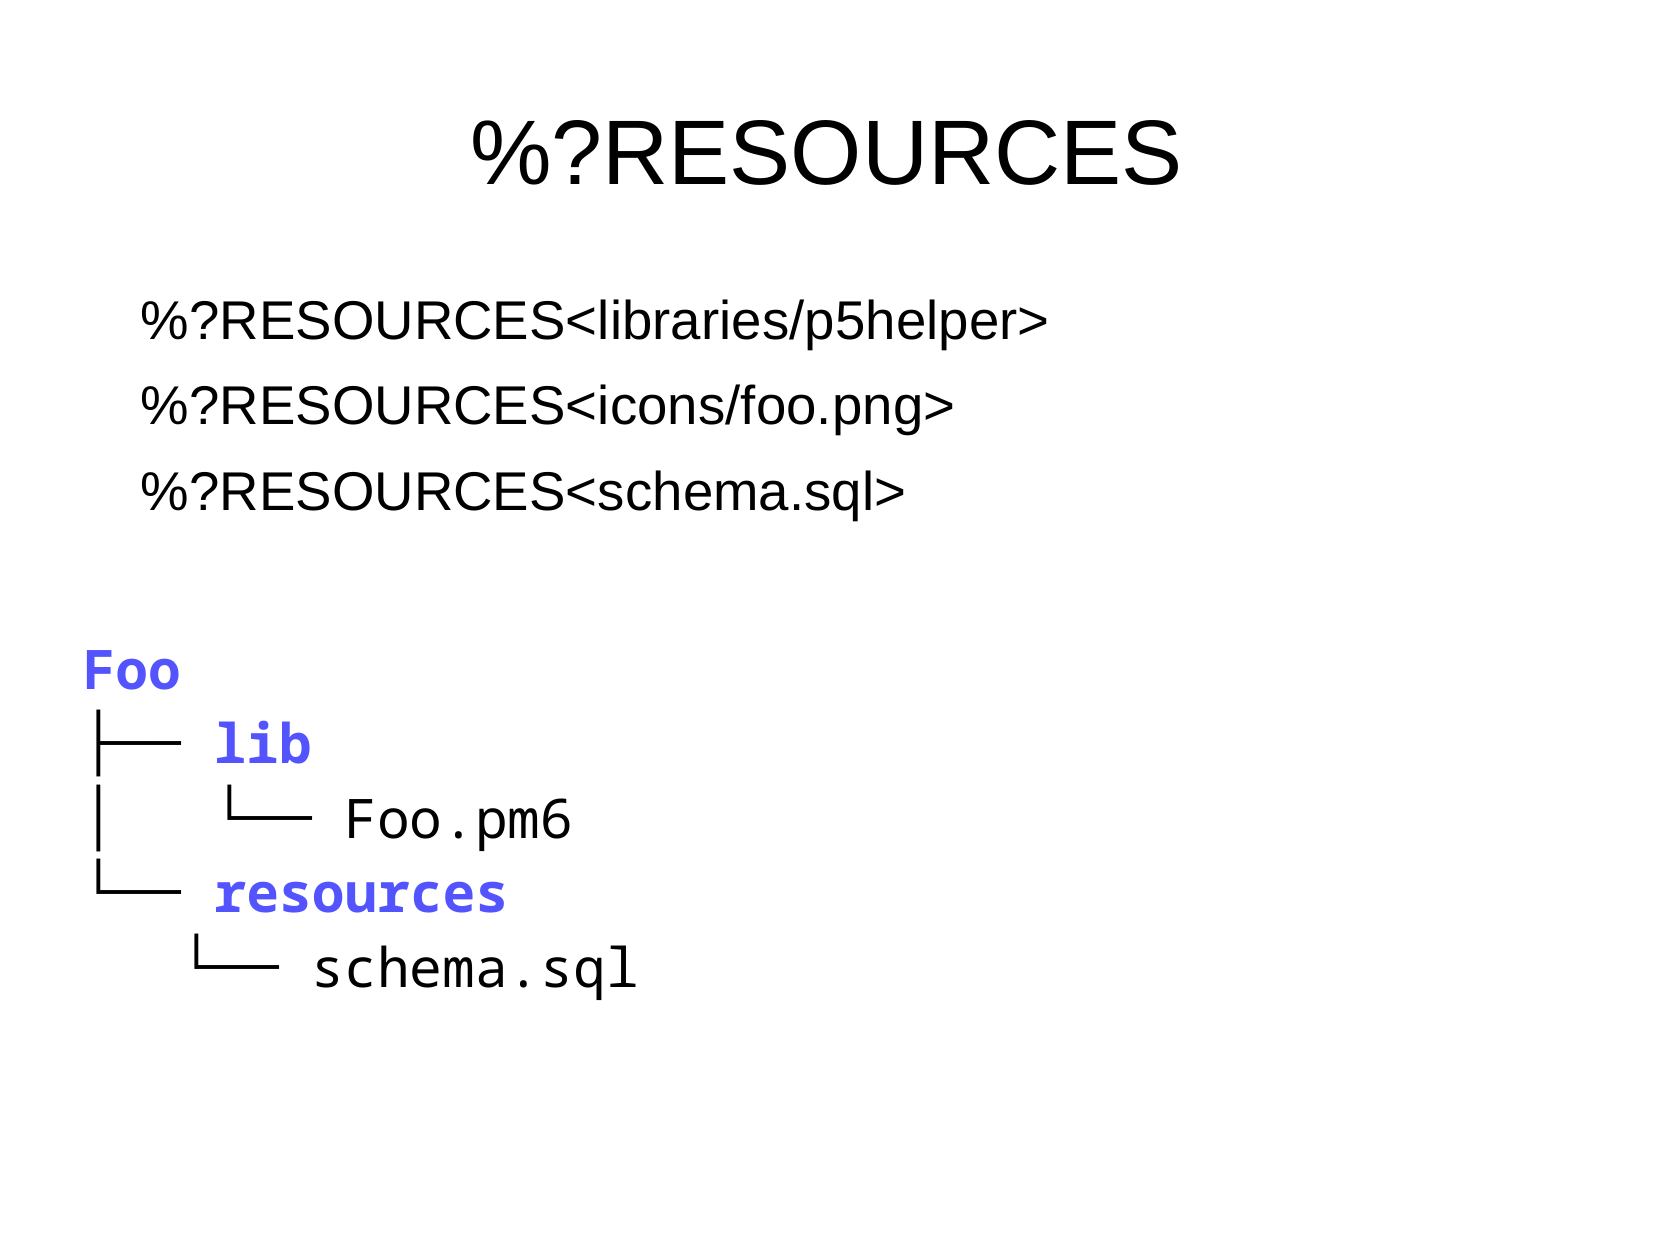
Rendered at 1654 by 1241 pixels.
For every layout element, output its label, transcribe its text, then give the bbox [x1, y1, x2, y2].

list %?RESOURCES<libraries/p5helper> %?RESOURCES<icons/foo.png> %?RESOURCES<schema.sql> Foo ├── lib │ └── Foo.pm6 └── resources └── schema.sql [82, 290, 1571, 1010]
title %?RESOURCES [82, 49, 1571, 257]
